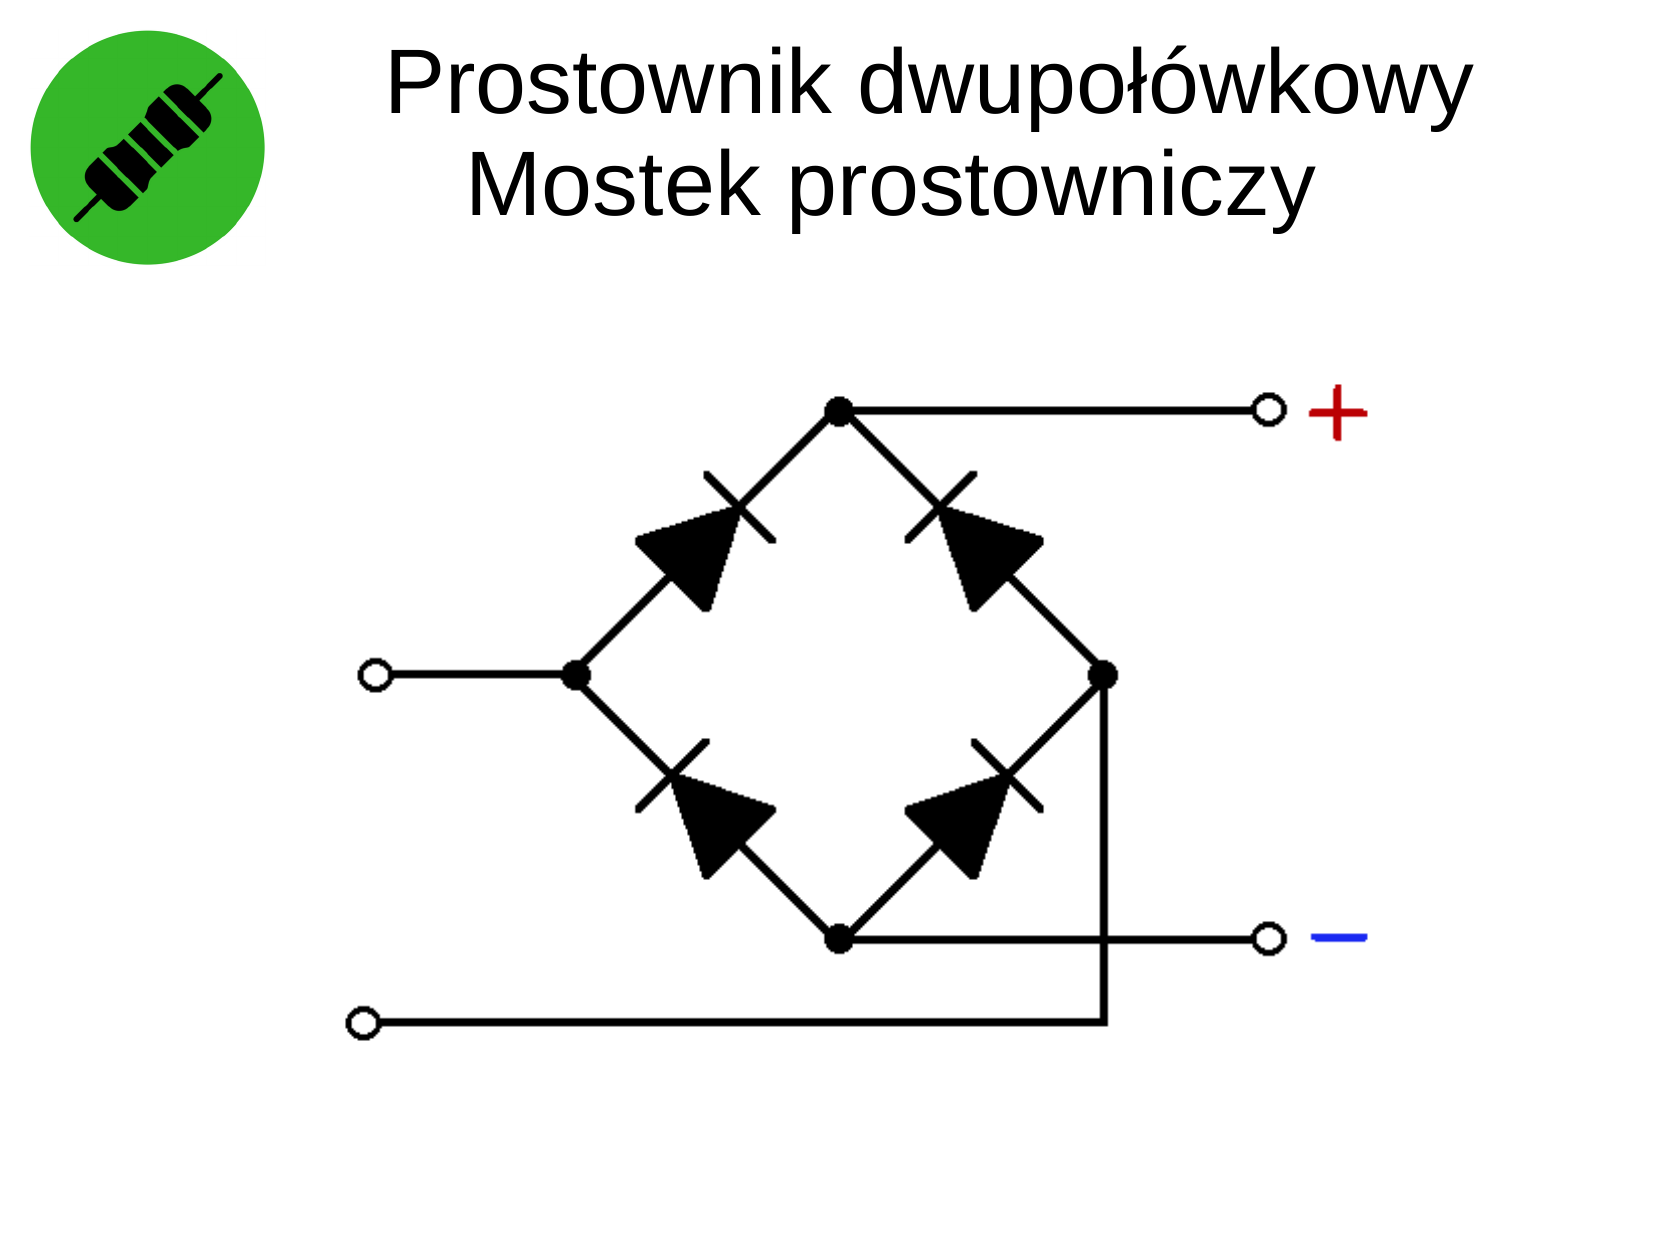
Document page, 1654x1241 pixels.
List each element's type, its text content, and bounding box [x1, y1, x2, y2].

picture [29, 29, 266, 266]
title Prostownik dwupołówkowy Mostek prostowniczy [266, 29, 1636, 237]
picture [324, 383, 1388, 1063]
